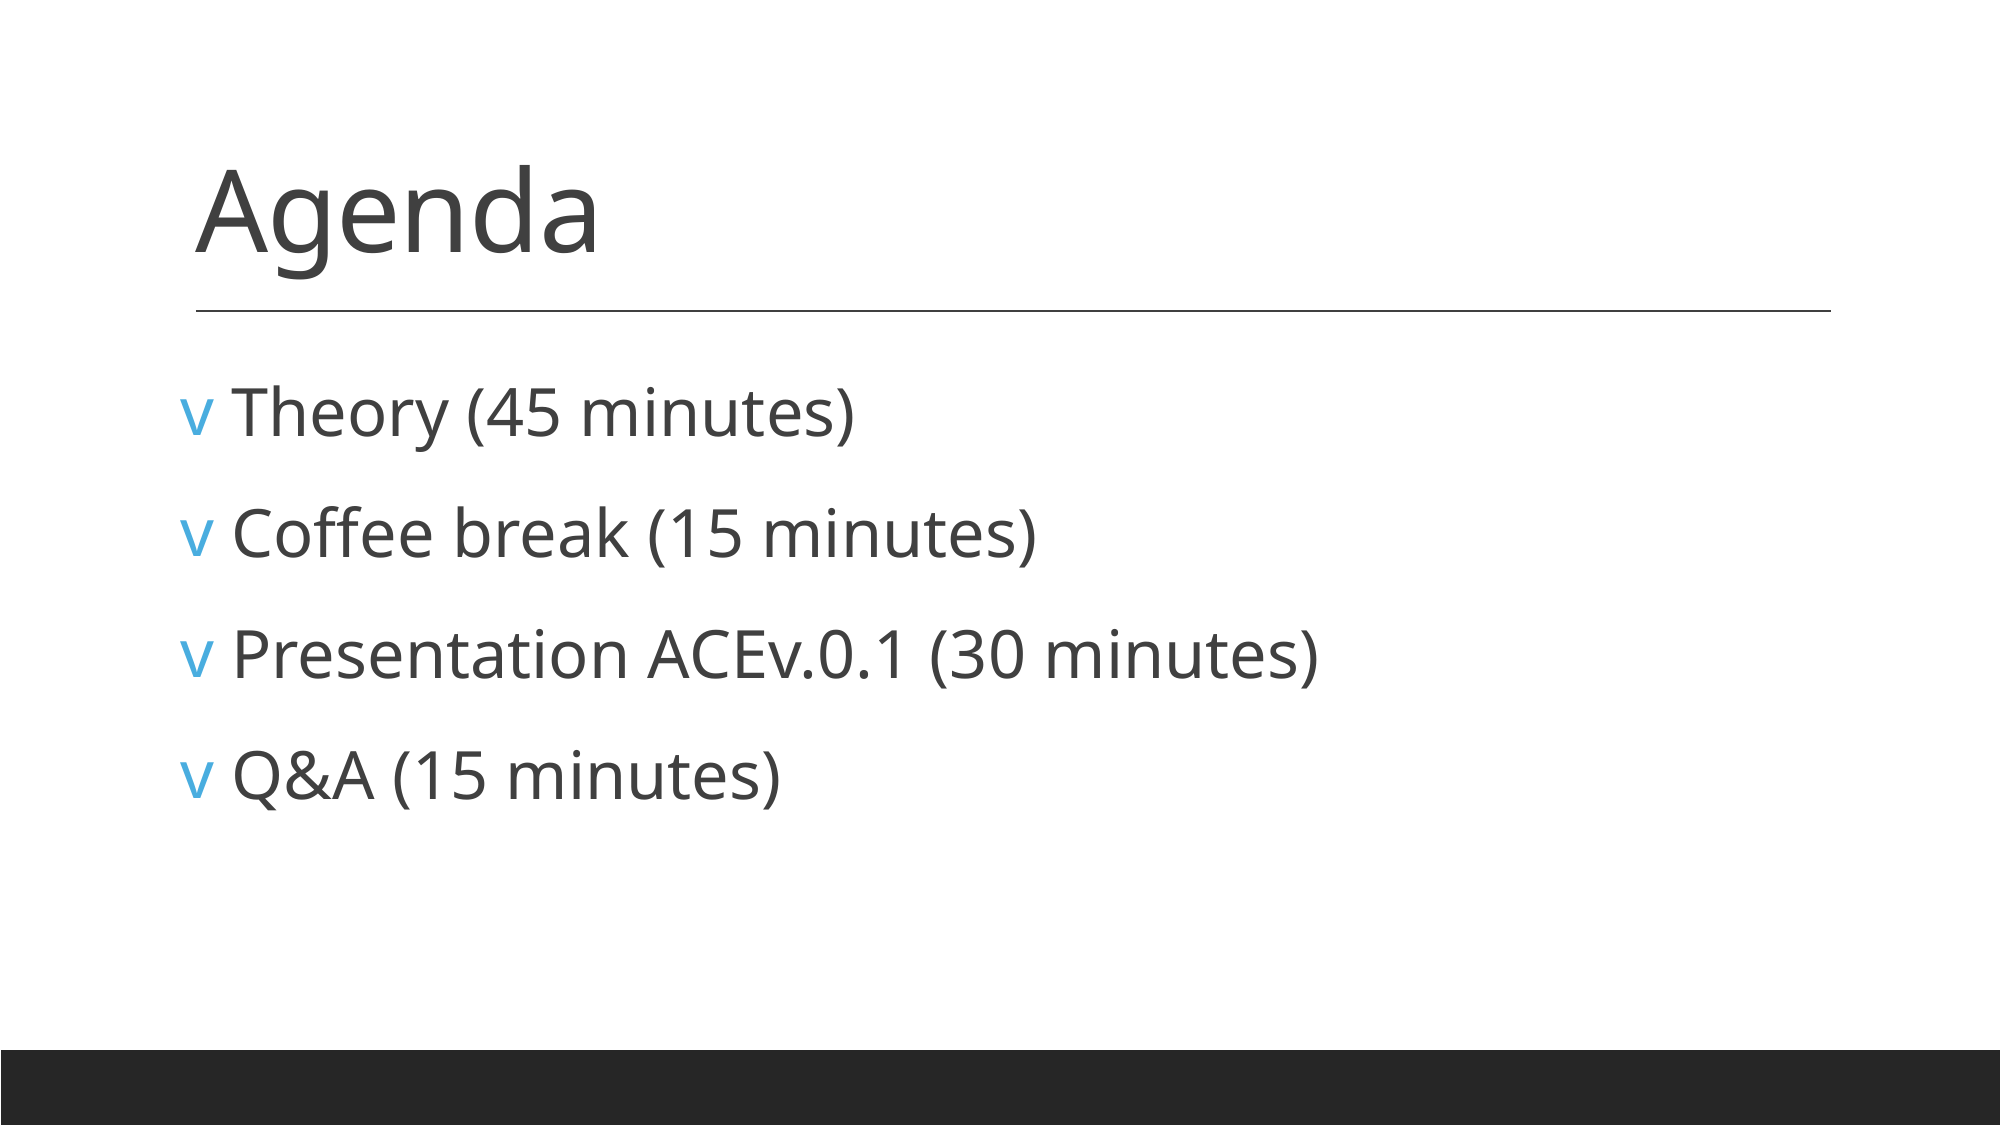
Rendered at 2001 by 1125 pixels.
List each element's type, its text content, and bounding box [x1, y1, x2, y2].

list Theory (45 minutes) Coffee break (15 minutes) Presentation ACEv.0.1 (30 minutes) Q&A (15 minutes) [180, 345, 1831, 963]
title Agenda [180, 47, 1831, 286]
